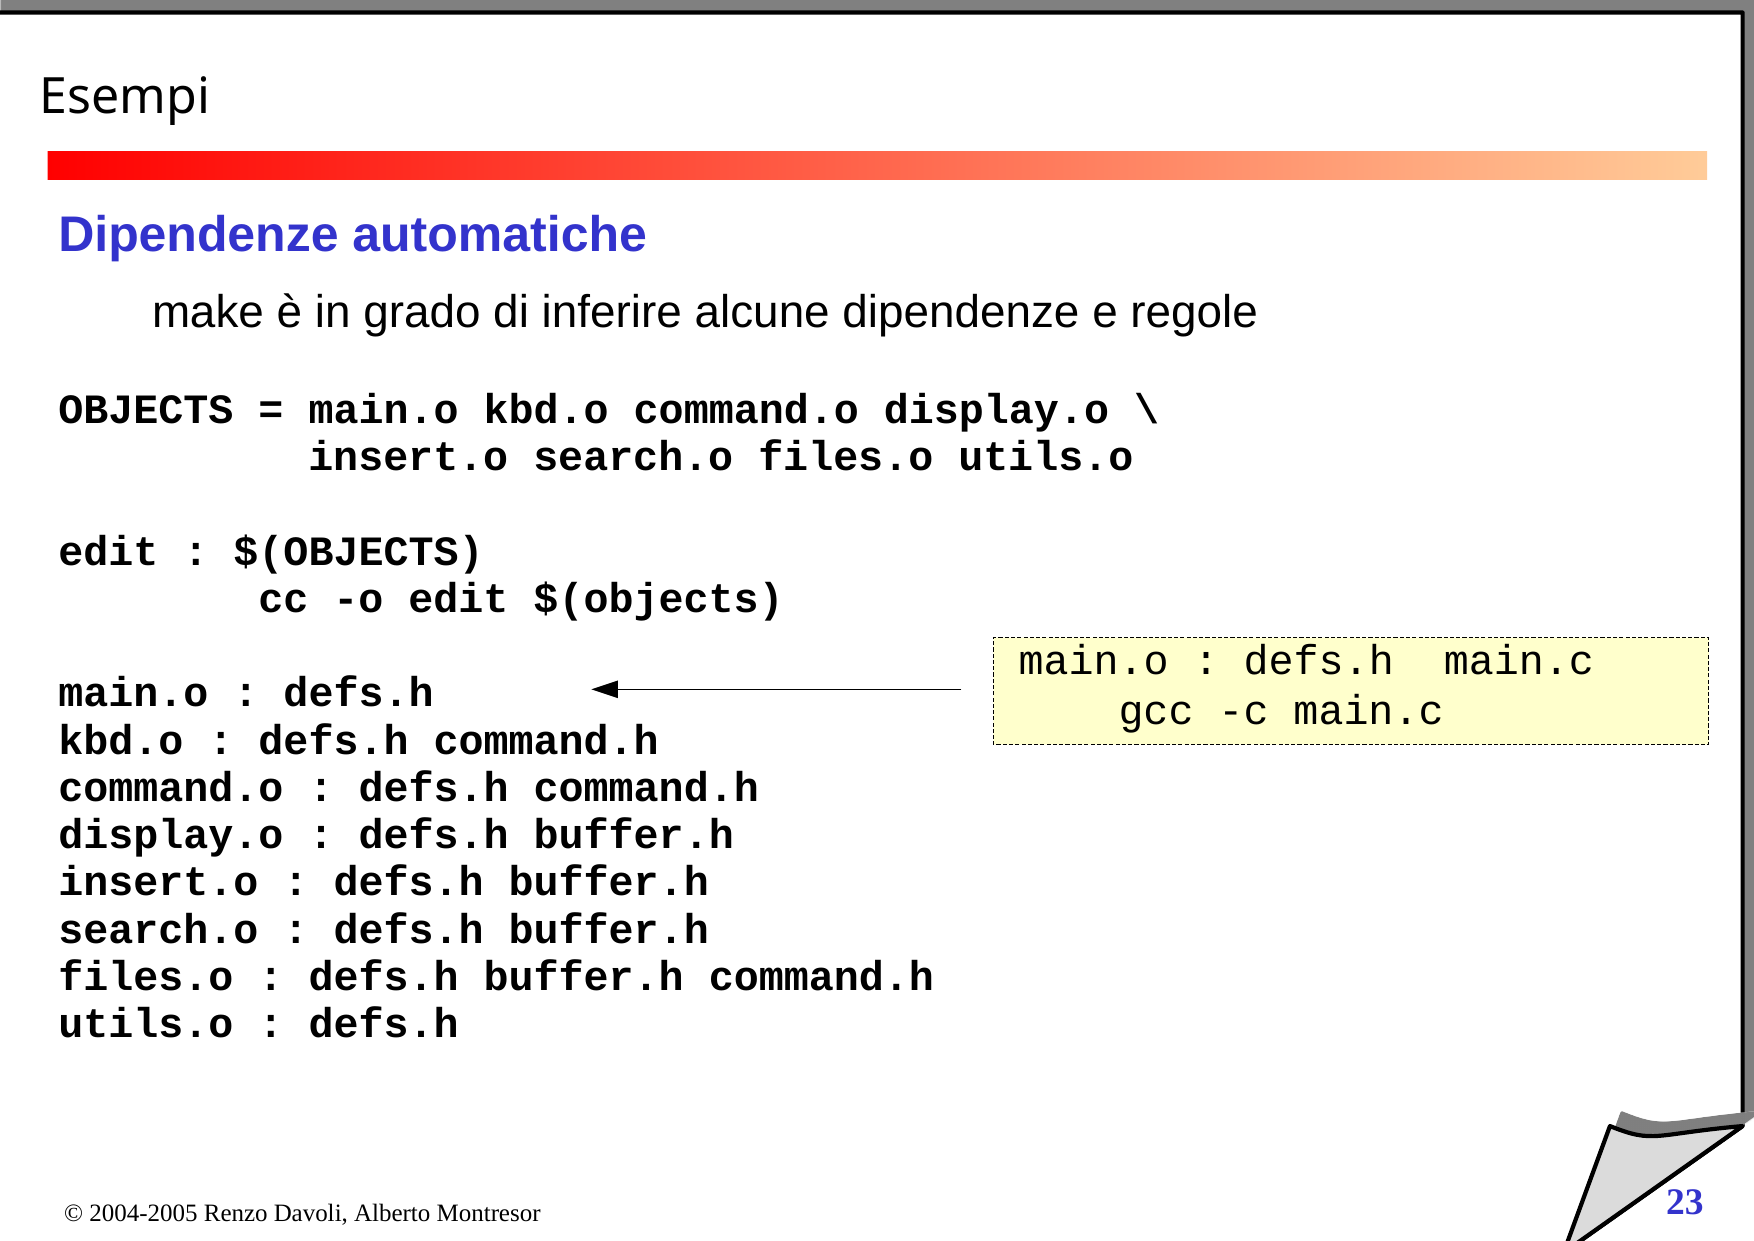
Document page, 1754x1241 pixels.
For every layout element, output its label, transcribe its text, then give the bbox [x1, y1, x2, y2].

text_box main.o : defs.h main.c gcc -c main.c [993, 637, 1709, 745]
list Dipendenze automatiche make è in grado di inferire alcune dipendenze e regole OBJECTS = main.o kbd.o command.o display.o \ insert.o search.o files.o utils.o edit : $(OBJECTS) cc -o edit $(objects) main.o : defs.h kbd.o : defs.h command.h command.o : defs.h command.h display.o : defs.h buffer.h insert.o : defs.h buffer.h search.o : defs.h buffer.h files.o : defs.h buffer.h command.h utils.o : defs.h [58, 206, 1696, 1234]
title Esempi [40, 49, 1714, 144]
